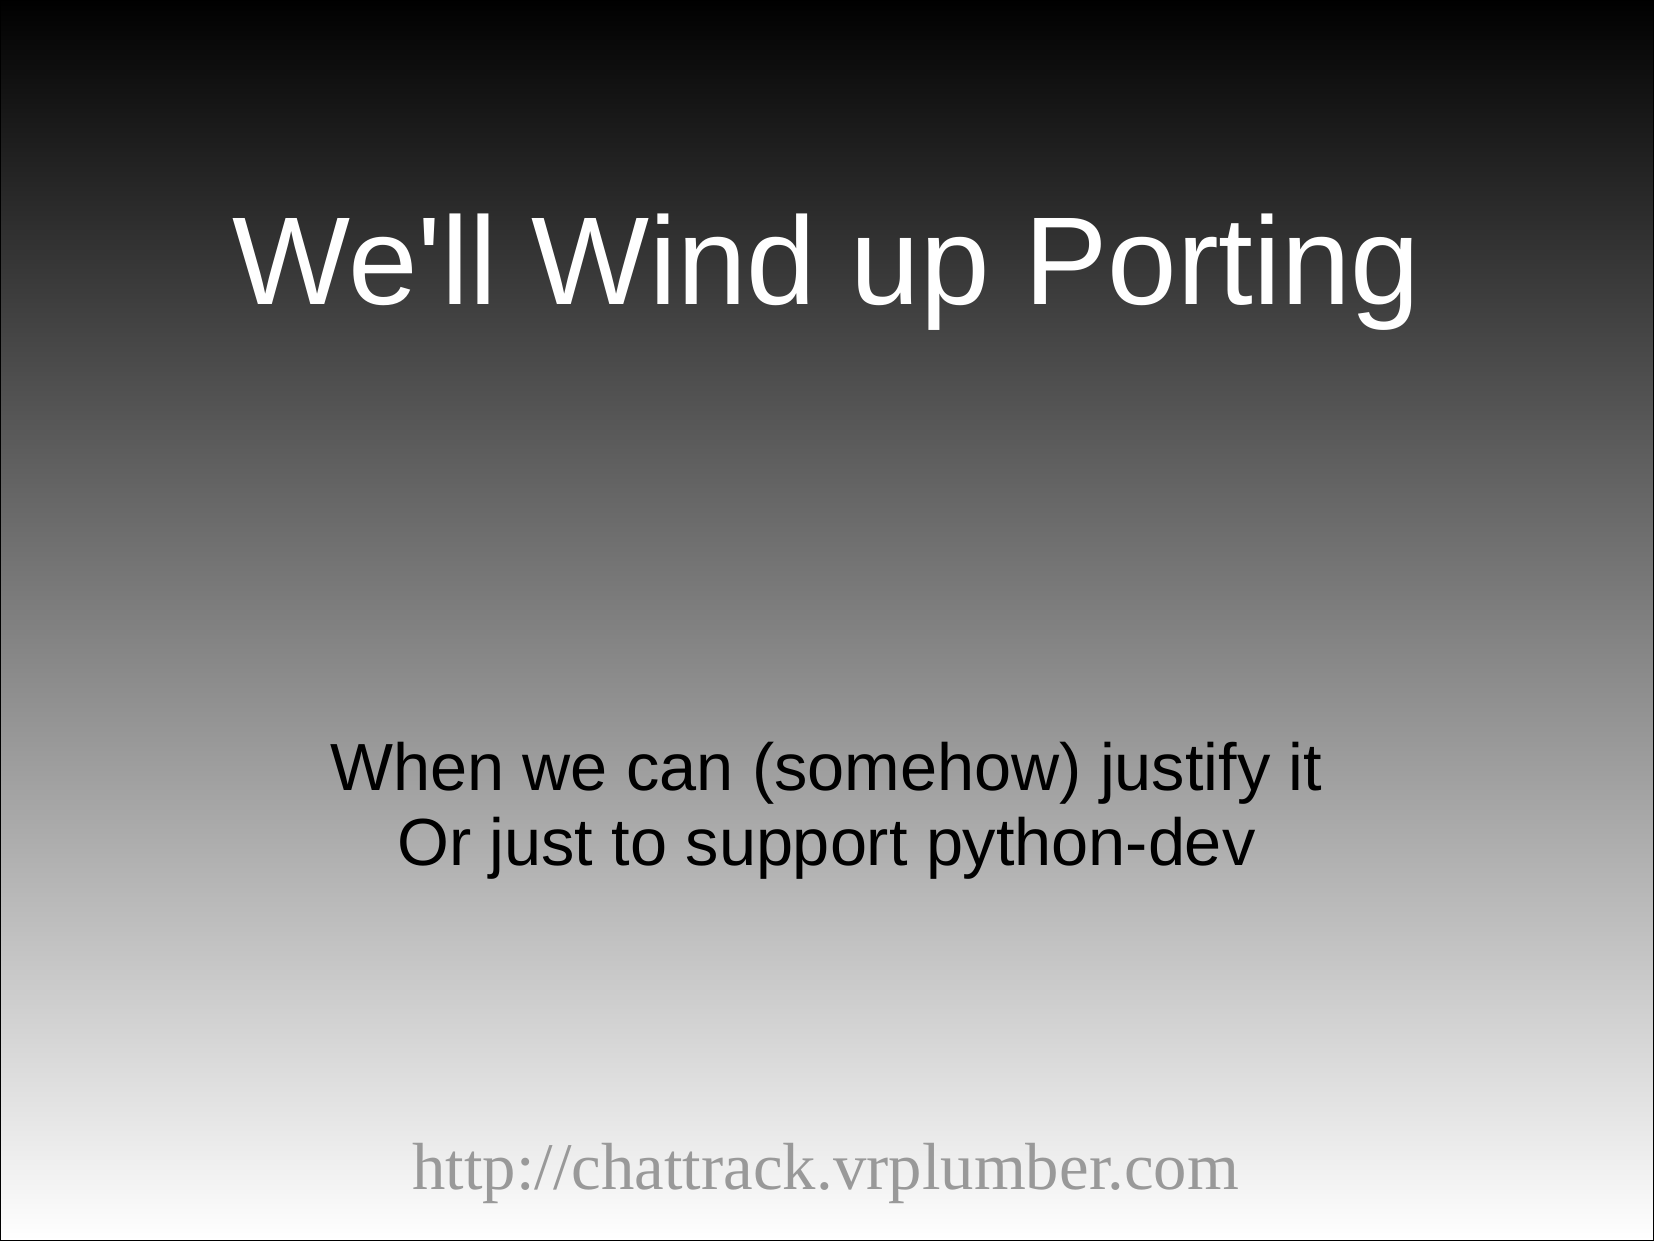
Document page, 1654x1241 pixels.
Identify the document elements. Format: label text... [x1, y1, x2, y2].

subtitle When we can (somehow) justify it Or just to support python-dev [29, 403, 1625, 1207]
title We'll Wind up Porting [0, 56, 1654, 466]
